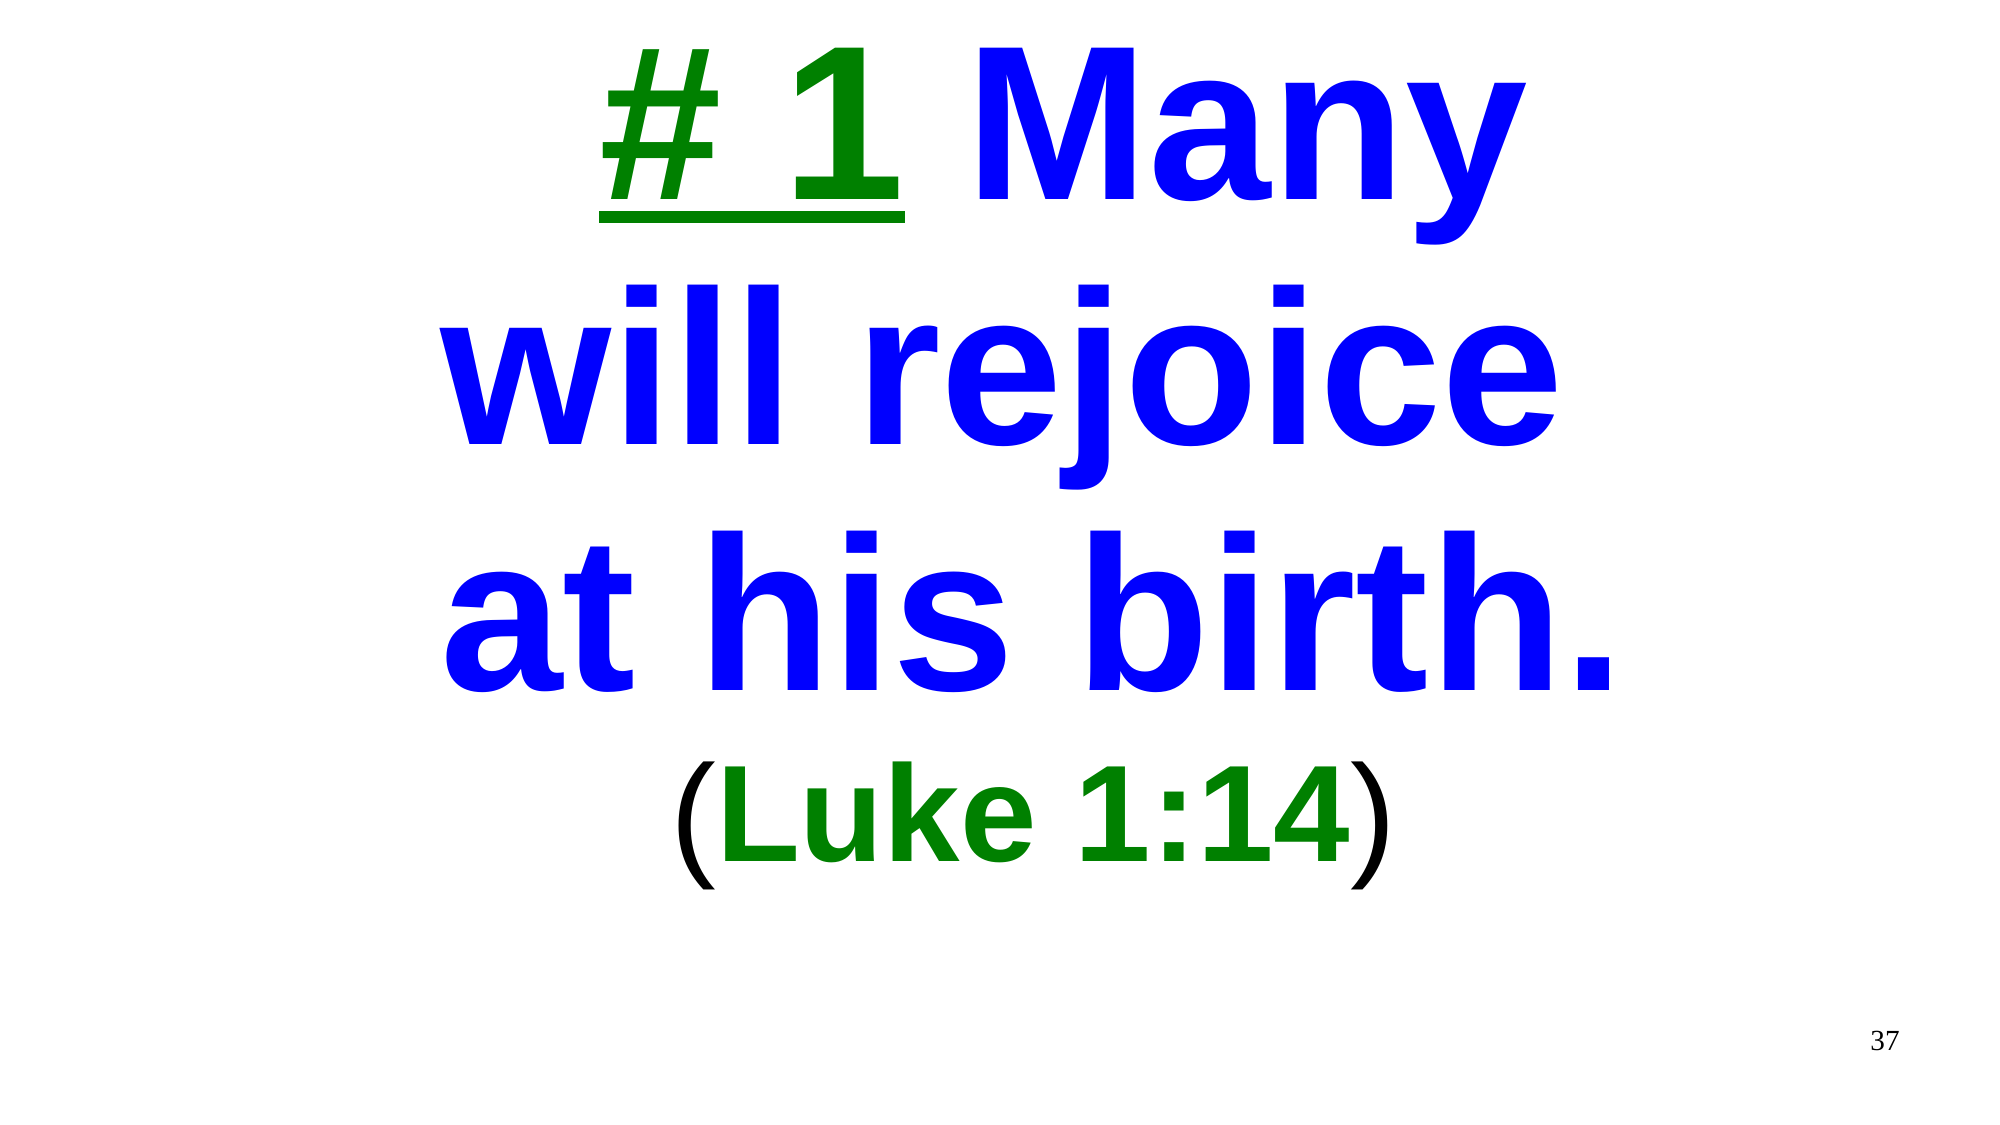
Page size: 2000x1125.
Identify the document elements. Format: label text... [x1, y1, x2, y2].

list # 1 Many will rejoice at his birth. (Luke 1:14) [0, 0, 1996, 1123]
